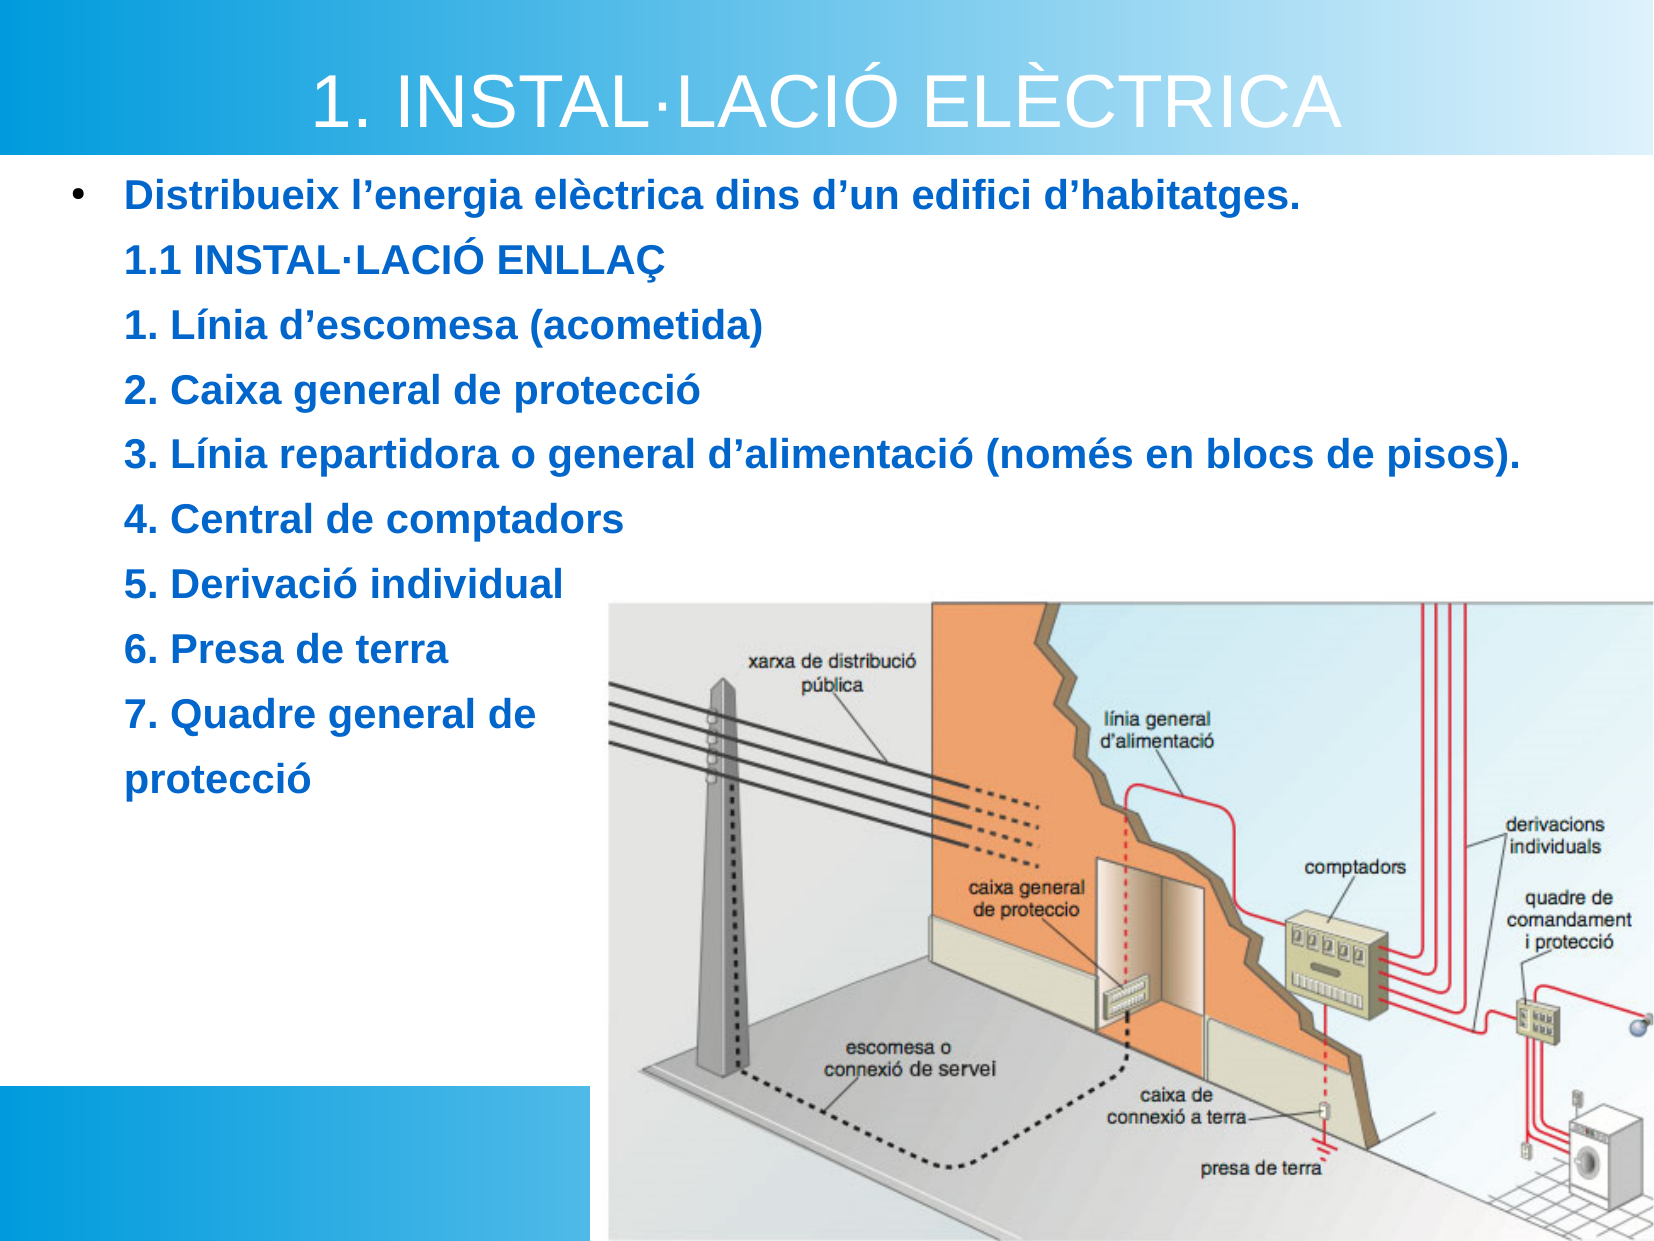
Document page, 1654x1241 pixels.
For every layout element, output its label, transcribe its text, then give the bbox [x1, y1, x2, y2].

title 1. INSTAL·LACIÓ ELÈCTRICA [82, 49, 1571, 155]
list Distribueix l’energia elèctrica dins d’un edifici d’habitatges. 1.1 INSTAL·LACIÓ ENLLAÇ 1. Línia d’escomesa (acometida) 2. Caixa general de protecció 3. Línia repartidora o general d’alimentació (només en blocs de pisos). 4. Central de comptadors 5. Derivació individual 6. Presa de terra 7. Quadre general de protecció [53, 171, 1565, 981]
picture [590, 590, 1654, 1241]
